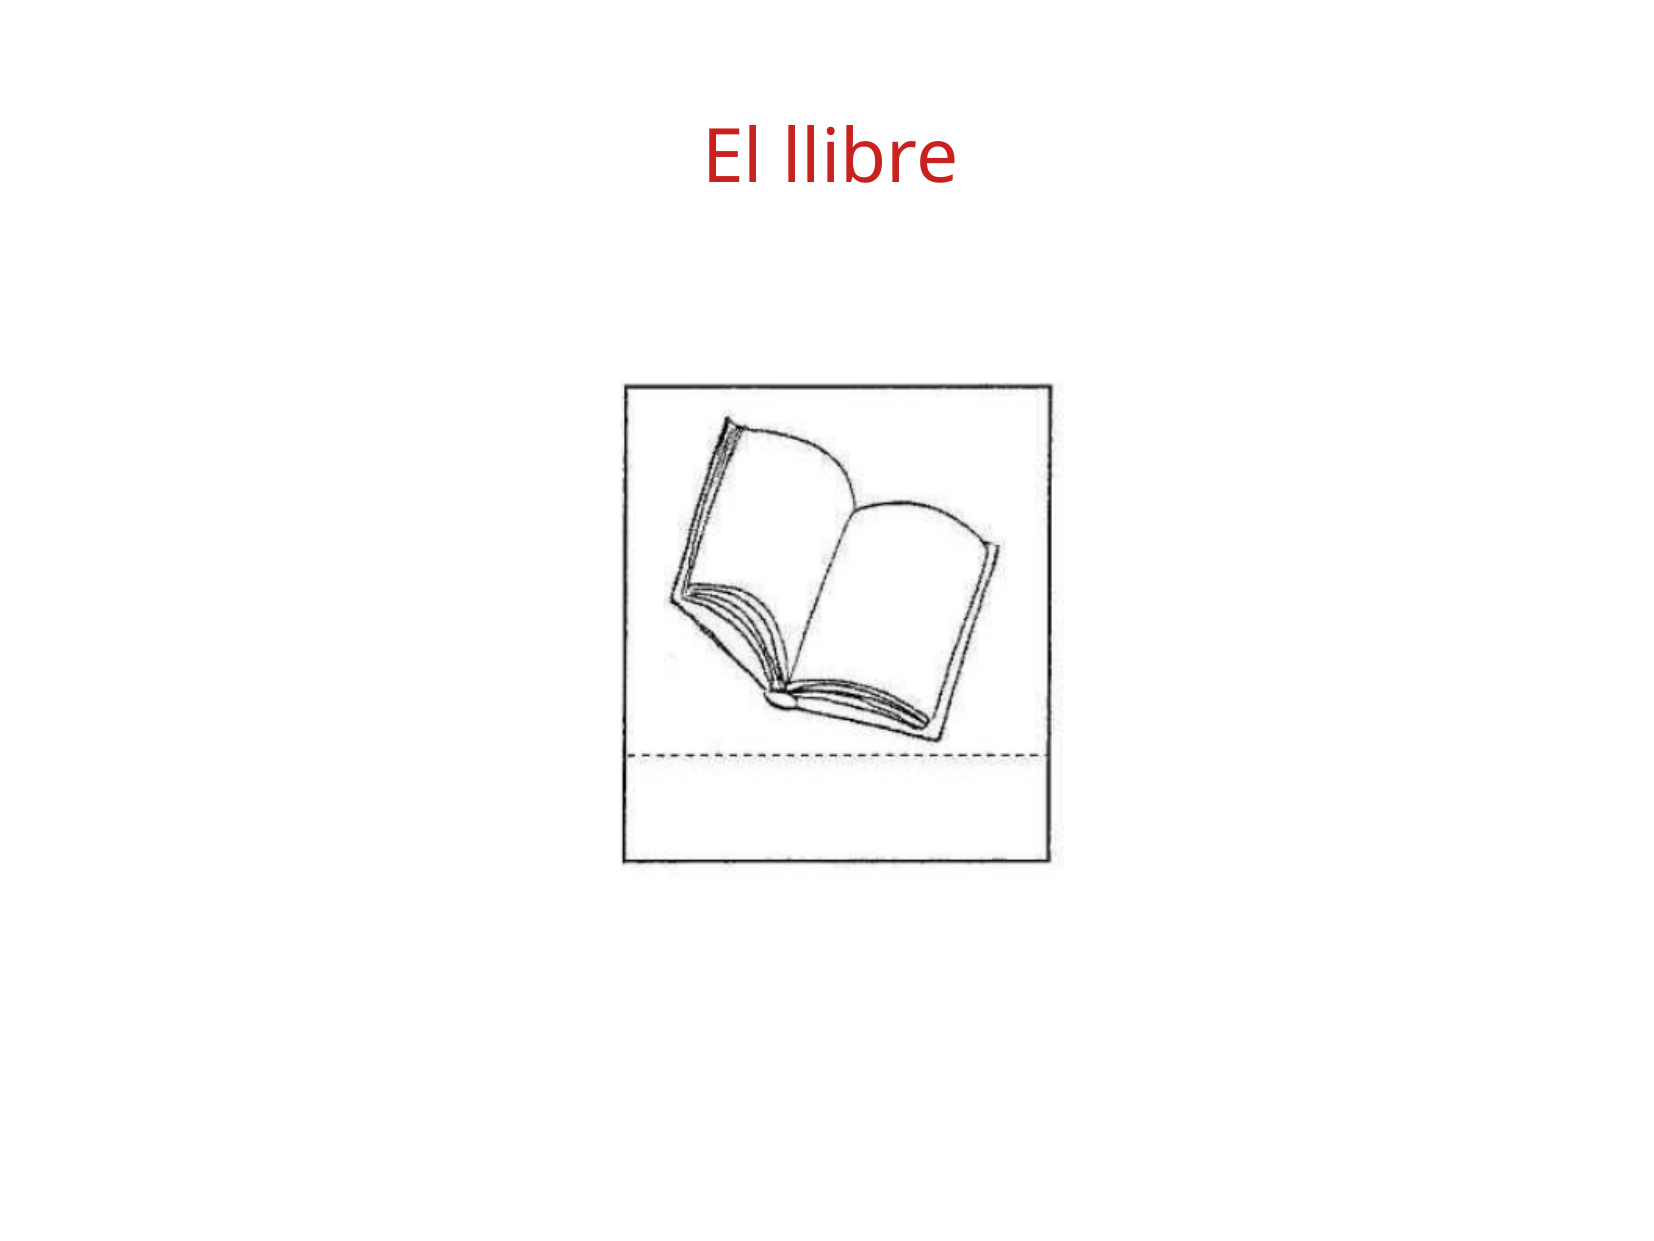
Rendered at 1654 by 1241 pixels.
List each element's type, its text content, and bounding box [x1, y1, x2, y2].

text_box El llibre [289, 49, 1371, 257]
picture [609, 365, 1066, 885]
